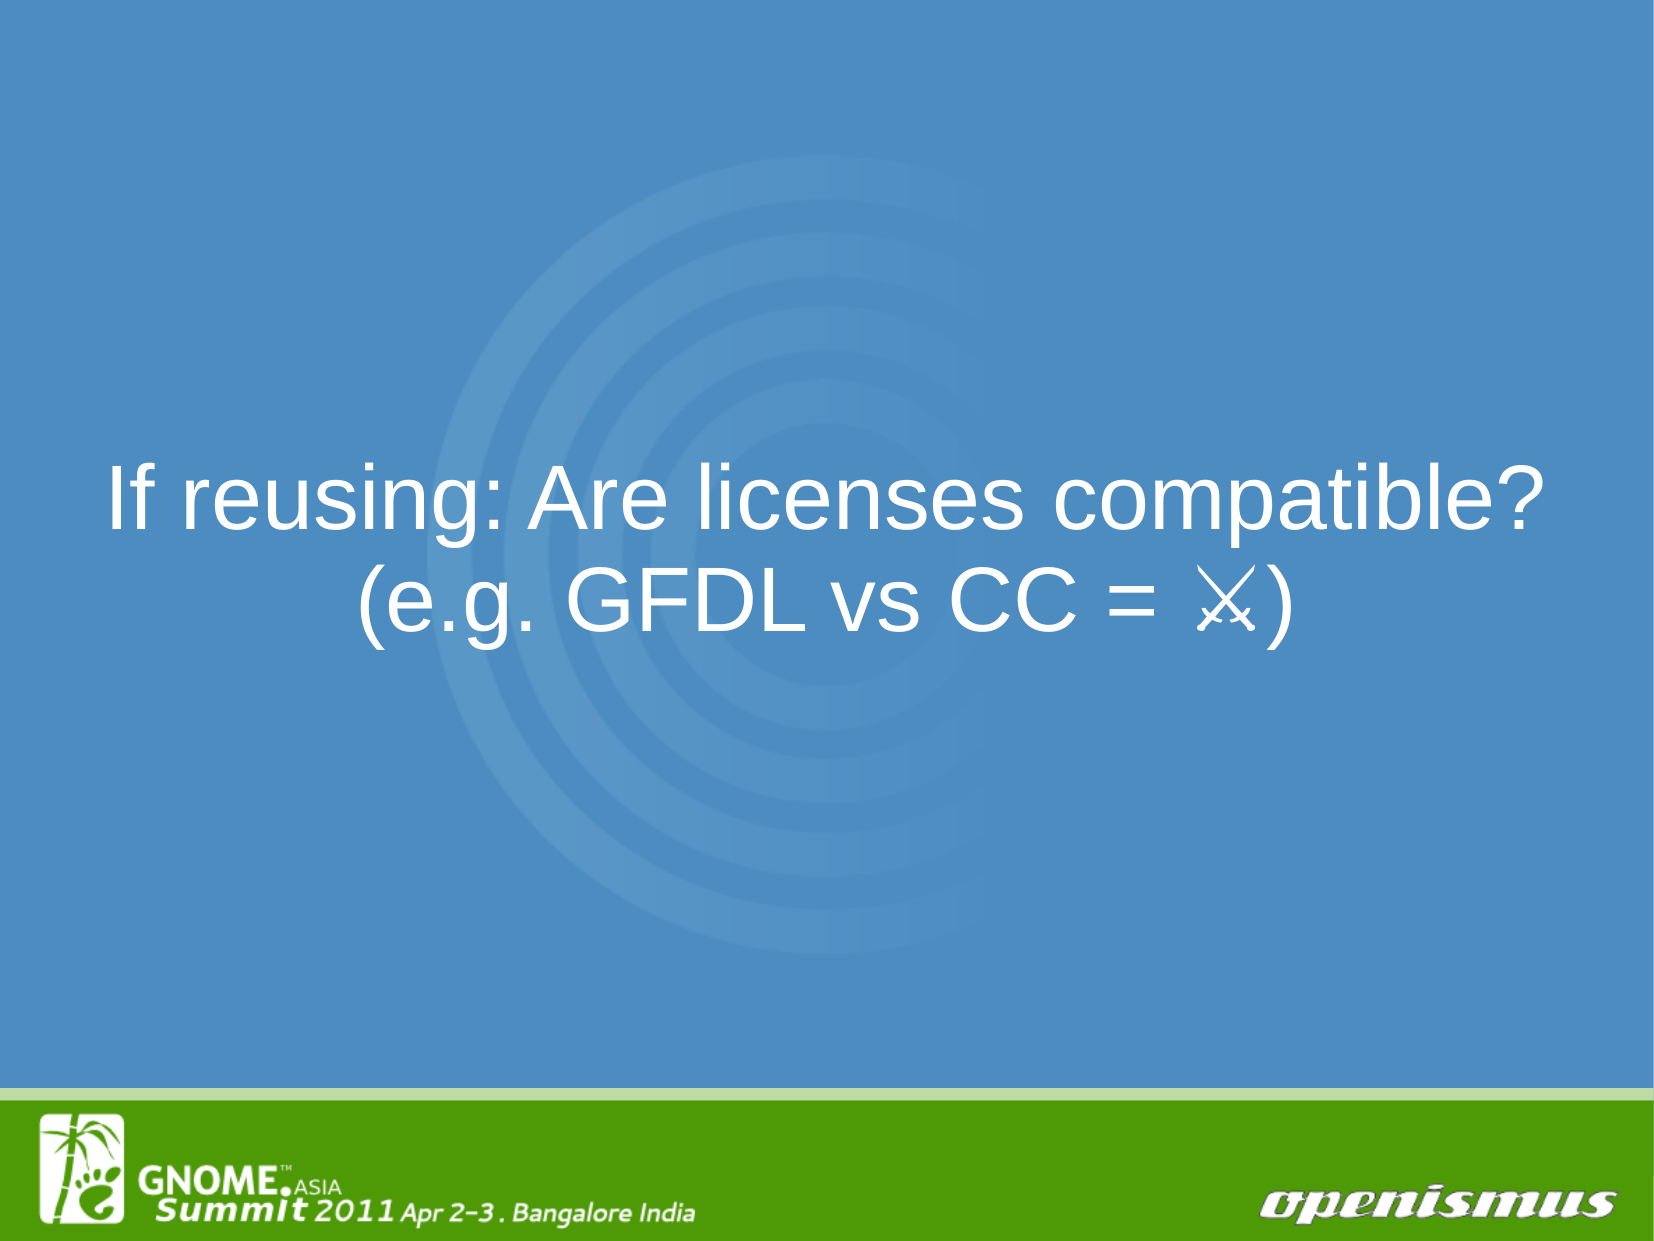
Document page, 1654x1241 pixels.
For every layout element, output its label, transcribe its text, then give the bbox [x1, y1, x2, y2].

title If reusing: Are licenses compatible? (e.g. GFDL vs CC = ⚔) [82, 445, 1571, 653]
picture [0, 0, 1654, 1241]
